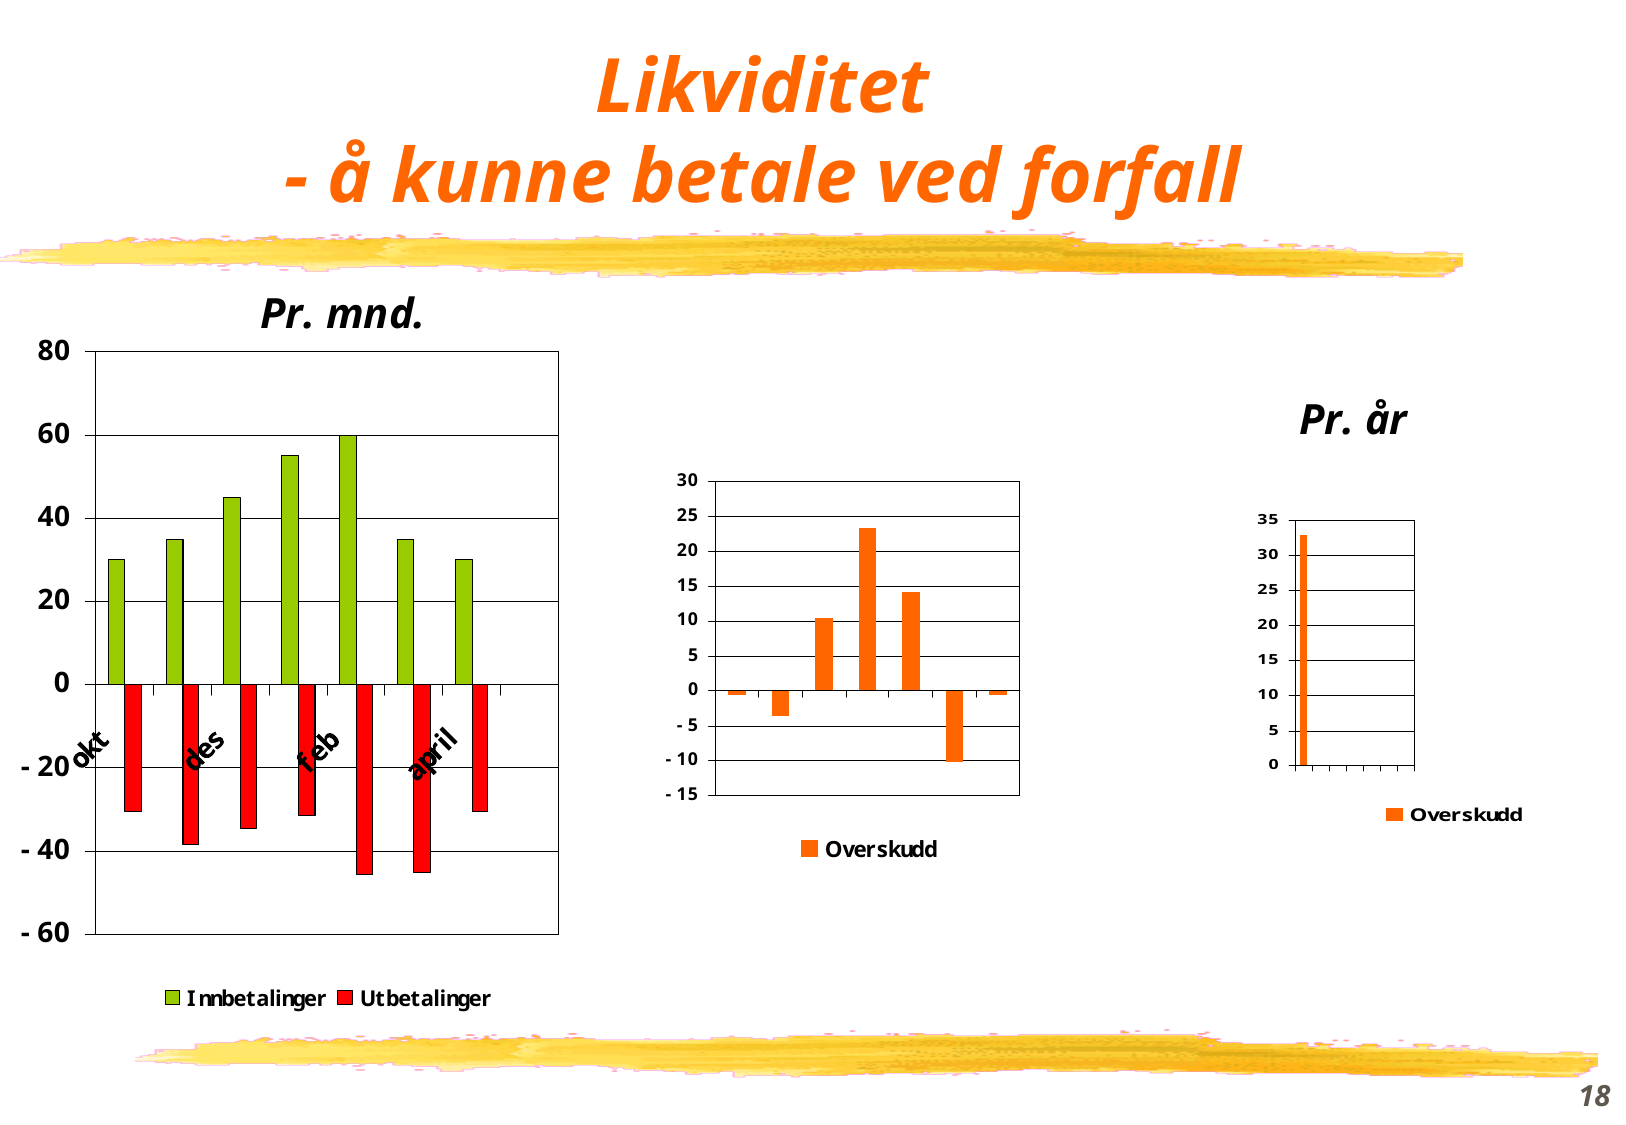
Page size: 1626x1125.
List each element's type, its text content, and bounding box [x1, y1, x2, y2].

text_box Pr. år [1284, 385, 1474, 451]
picture [0, 224, 1463, 288]
picture [135, 1024, 1598, 1088]
text_box 46 [1516, 1050, 1626, 1125]
text_box Pr. mnd. [245, 278, 529, 345]
text_box [0, 302, 1156, 1030]
chart [1237, 491, 1626, 835]
title Likviditet - å kunne betale ved forfall [72, 29, 1454, 225]
